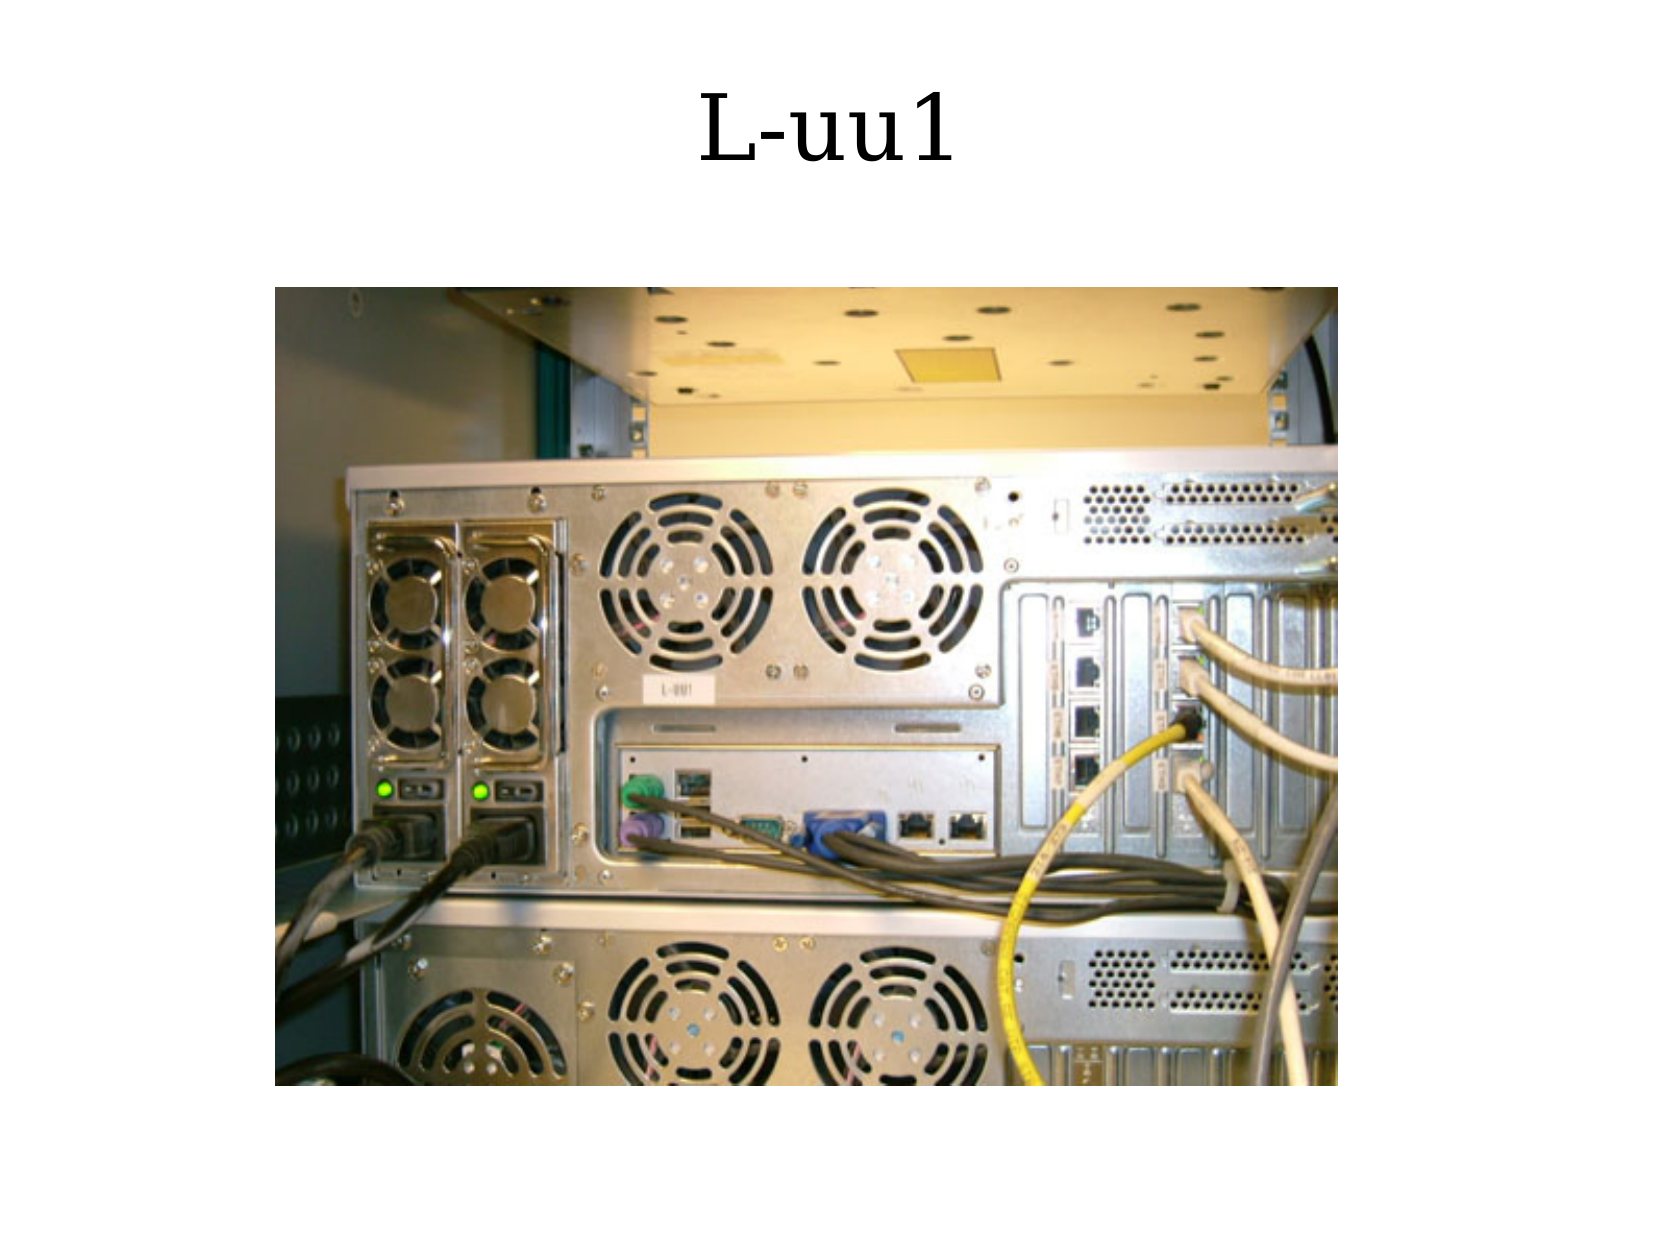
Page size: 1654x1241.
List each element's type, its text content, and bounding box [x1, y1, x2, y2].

picture [275, 287, 1338, 1086]
title L-uu1 [124, 24, 1537, 233]
